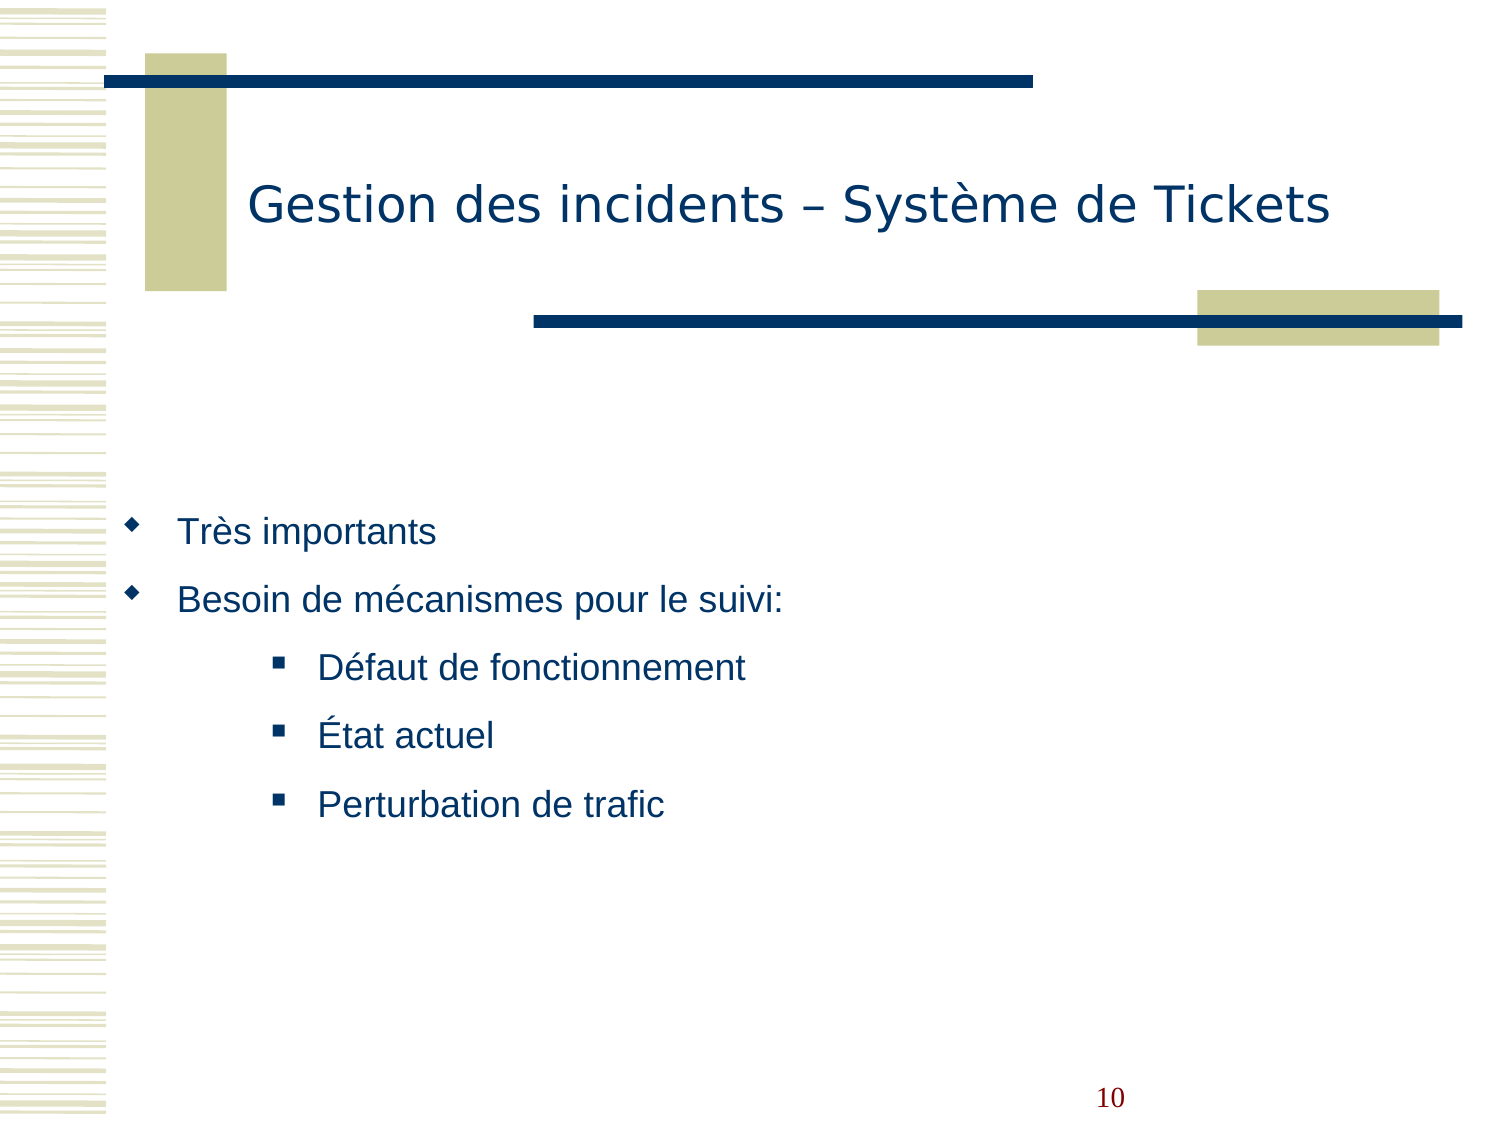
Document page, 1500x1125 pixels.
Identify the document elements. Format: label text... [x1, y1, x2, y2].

title Gestion des incidents – Système de Tickets [152, 122, 1428, 241]
list Très importants Besoin de mécanismes pour le suivi: Défaut de fonctionnement État actuel Perturbation de trafic [106, 431, 1401, 976]
